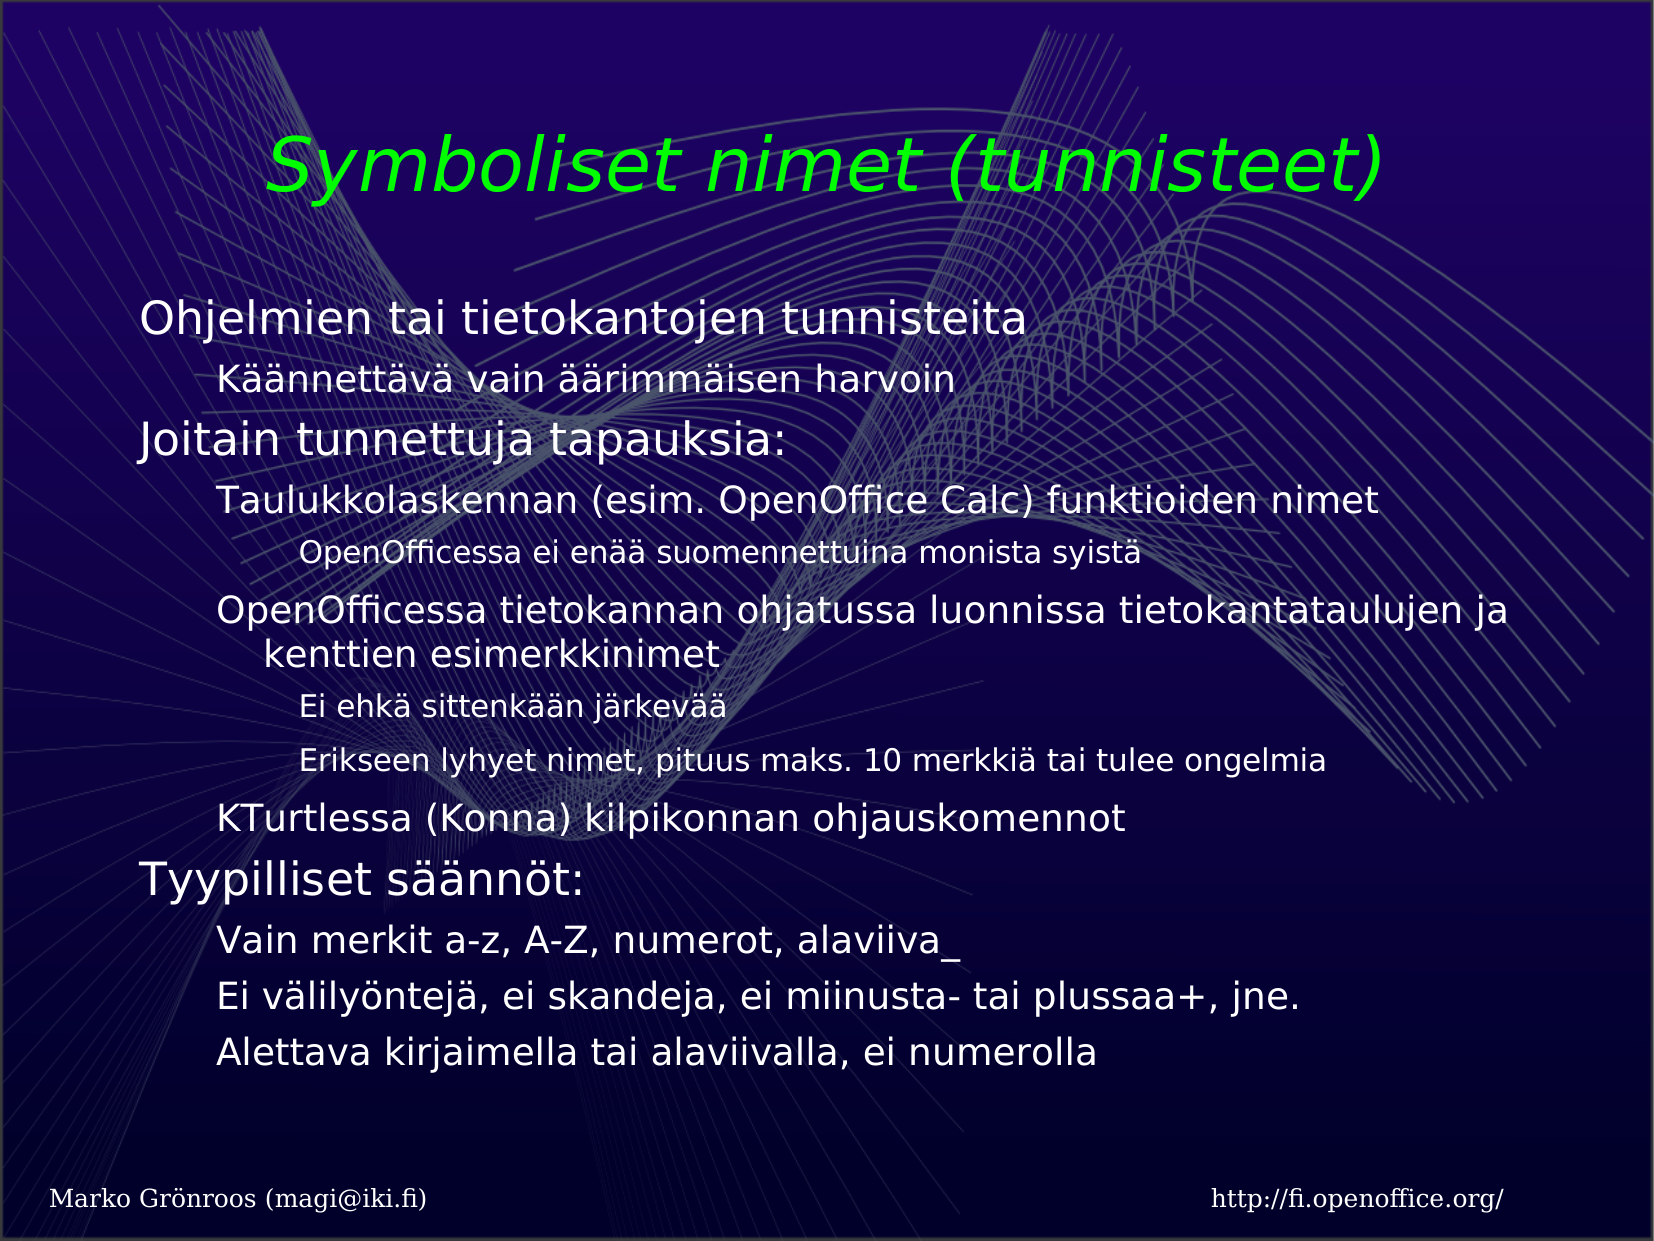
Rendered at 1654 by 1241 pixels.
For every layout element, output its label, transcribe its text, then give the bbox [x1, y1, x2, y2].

picture [0, 0, 1654, 1241]
list Ohjelmien tai tietokantojen tunnisteita Käännettävä vain äärimmäisen harvoin Joitain tunnettuja tapauksia: Taulukkolaskennan (esim. OpenOffice Calc) funktioiden nimet OpenOfficessa ei enää suomennettuina monista syistä OpenOfficessa tietokannan ohjatussa luonnissa tietokantataulujen ja kenttien esimerkkinimet Ei ehkä sittenkään järkevää Erikseen lyhyet nimet, pituus maks. 10 merkkiä tai tulee ongelmia KTurtlessa (Konna) kilpikonnan ohjauskomennot Tyypilliset säännöt: Vain merkit a-z, A-Z, numerot, alaviiva_ Ei välilyöntejä, ei skandeja, ei miinusta- tai plussaa+, jne. Alettava kirjaimella tai alaviivalla, ei numerolla [121, 291, 1534, 1073]
title Symboliset nimet (tunnisteet) [121, 61, 1534, 269]
